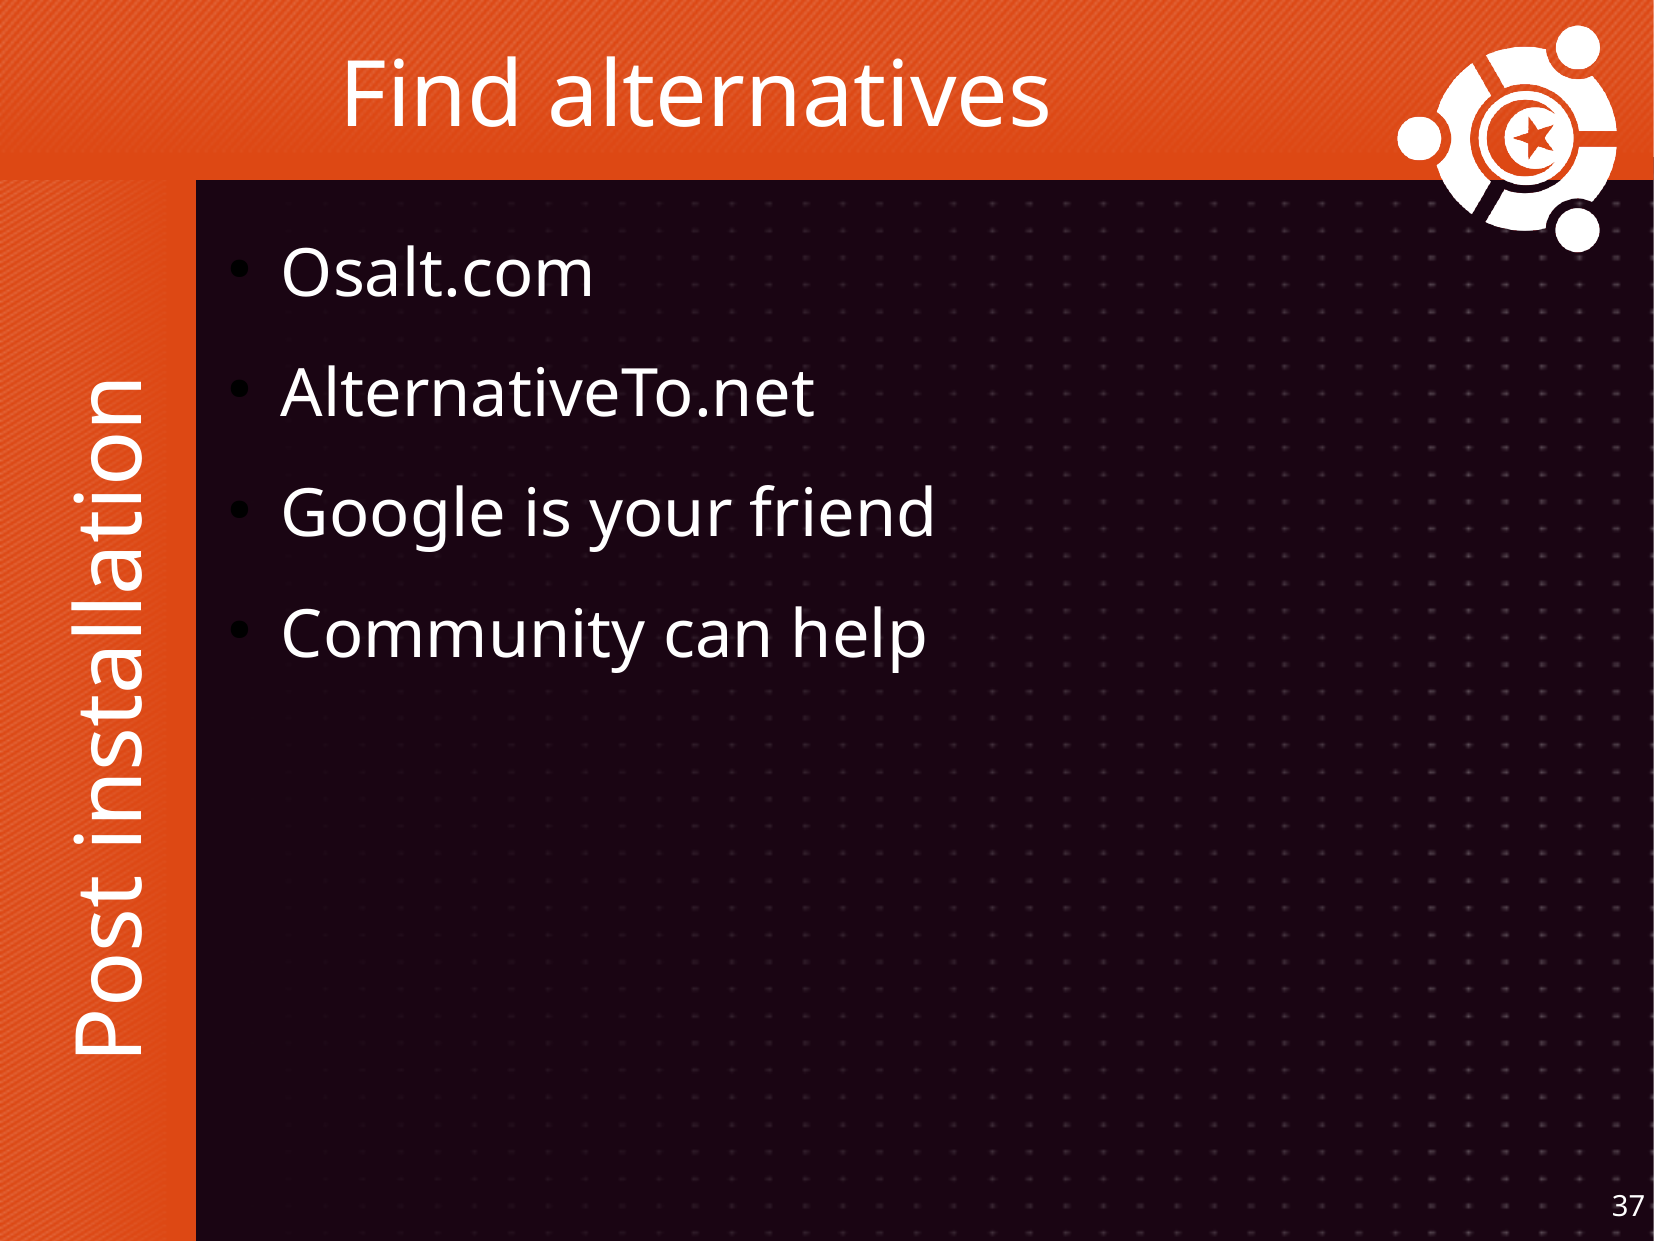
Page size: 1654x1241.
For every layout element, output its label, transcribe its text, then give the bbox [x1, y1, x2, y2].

picture [0, 0, 1654, 1241]
list Osalt.com AlternativeTo.net Google is your friend Community can help [210, 225, 1639, 1186]
title Post installation [17, 210, 196, 1229]
title Find alternatives [0, 2, 1394, 181]
